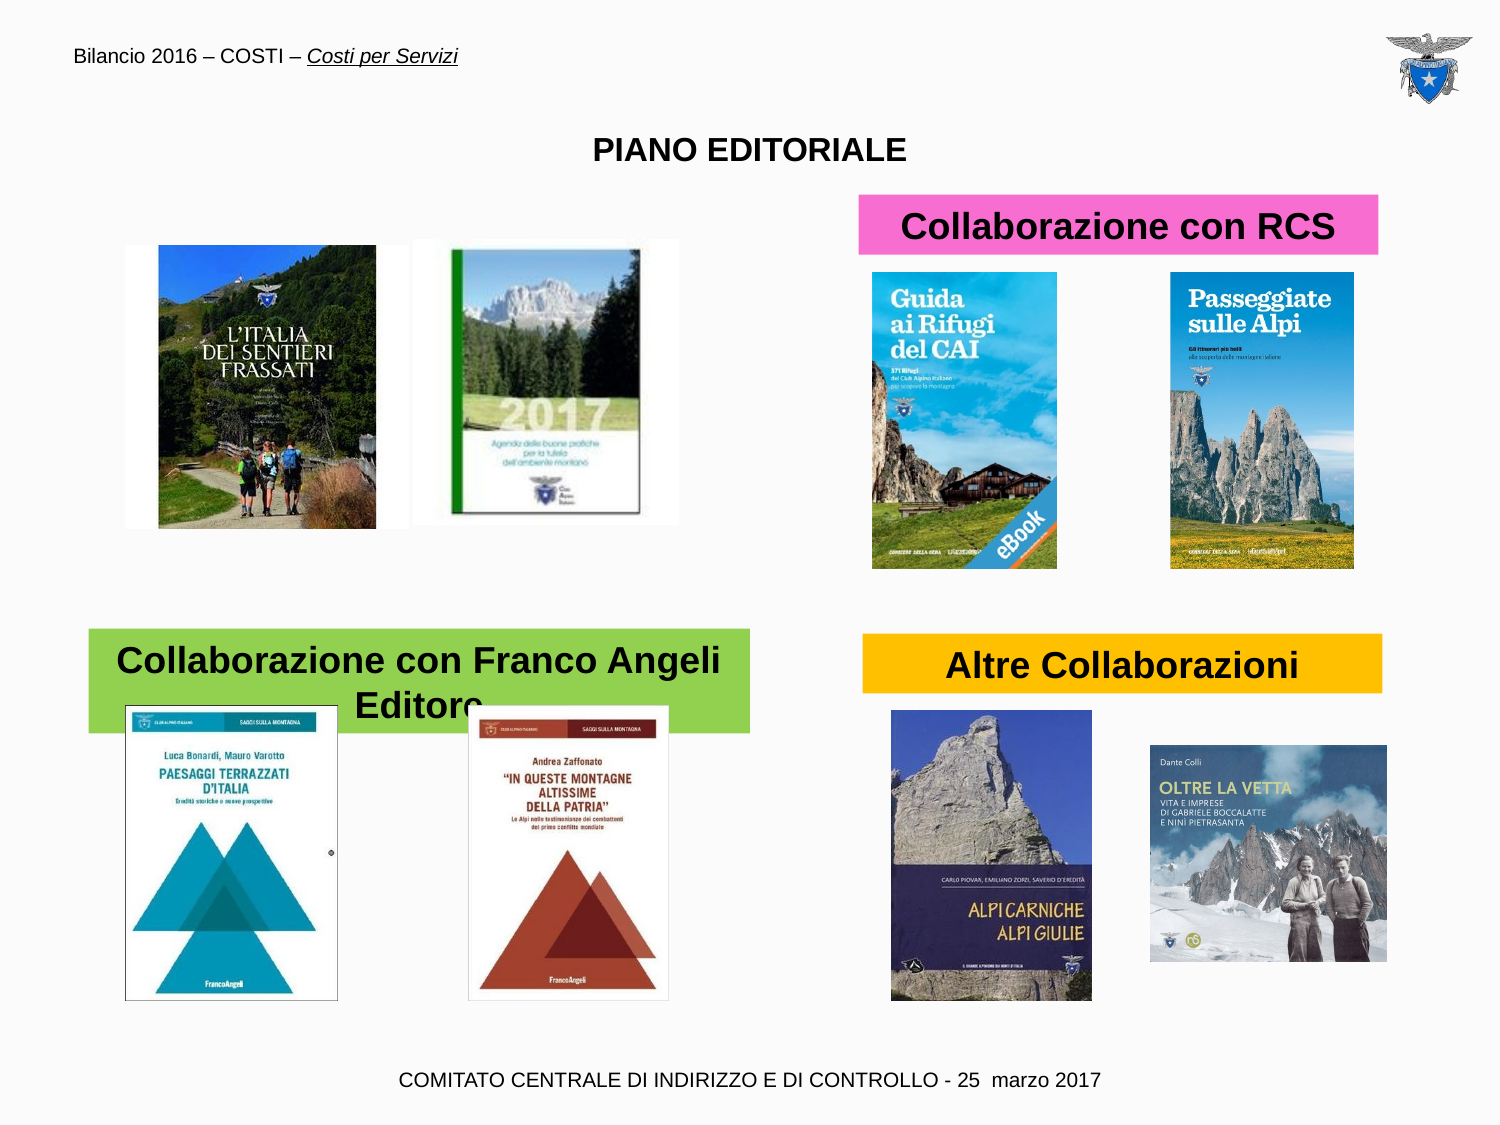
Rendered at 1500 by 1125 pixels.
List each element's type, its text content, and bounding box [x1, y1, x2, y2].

text_box Collaborazione con RCS [858, 194, 1379, 255]
picture [891, 710, 1092, 1001]
picture [1382, 29, 1477, 112]
text_box PIANO EDITORIALE [259, 127, 1241, 170]
picture [125, 705, 338, 1001]
picture [413, 239, 679, 525]
text_box Collaborazione con Franco Angeli Editore [88, 628, 750, 734]
text_box COMITATO CENTRALE DI INDIRIZZO E DI CONTROLLO - 25 marzo 2017 [265, 1058, 1235, 1100]
text_box Bilancio 2016 – COSTI – Costi per Servizi [58, 35, 504, 76]
text_box Altre Collaborazioni [862, 633, 1383, 694]
picture [1170, 288, 1354, 569]
picture [872, 272, 1057, 569]
picture [468, 705, 669, 1001]
picture [1150, 745, 1387, 962]
picture [125, 245, 409, 529]
